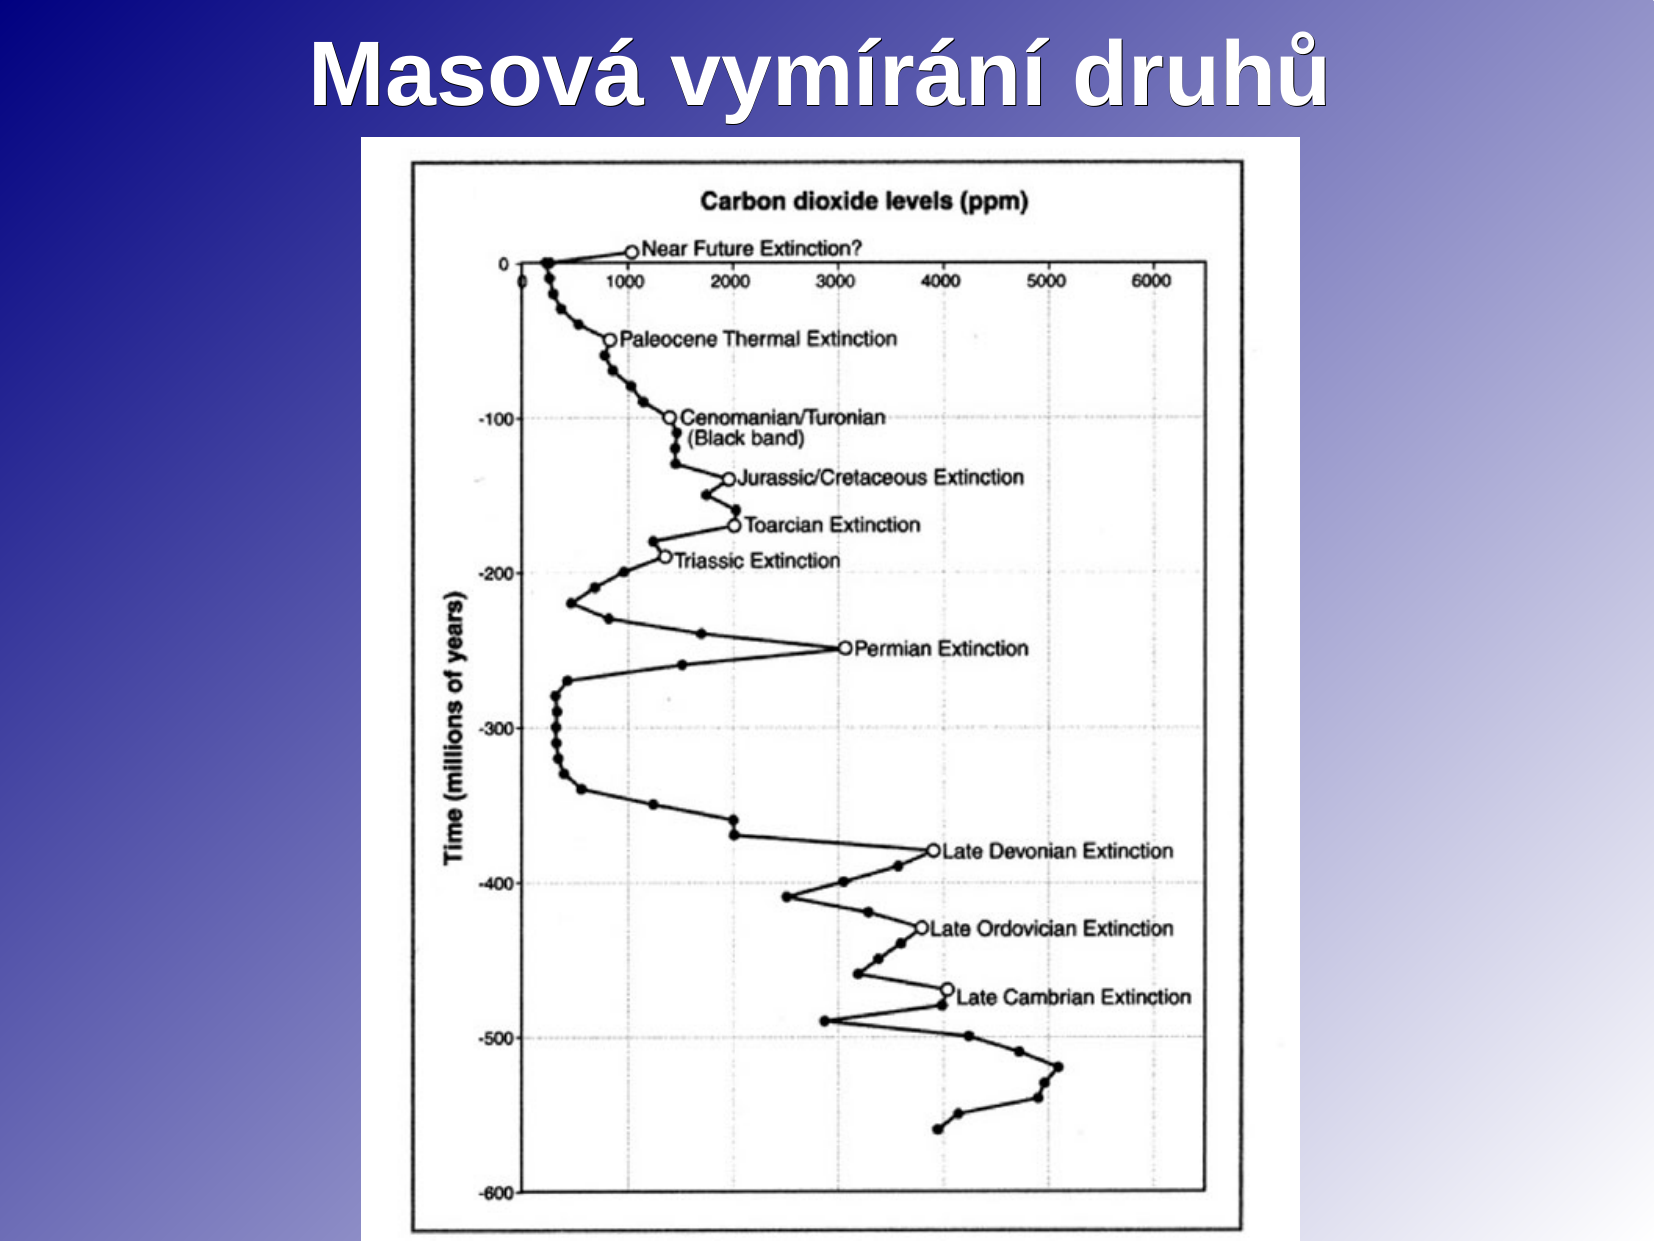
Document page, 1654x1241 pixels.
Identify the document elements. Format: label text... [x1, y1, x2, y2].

title Masová vymírání druhů [76, 0, 1566, 148]
picture [361, 148, 1300, 1241]
